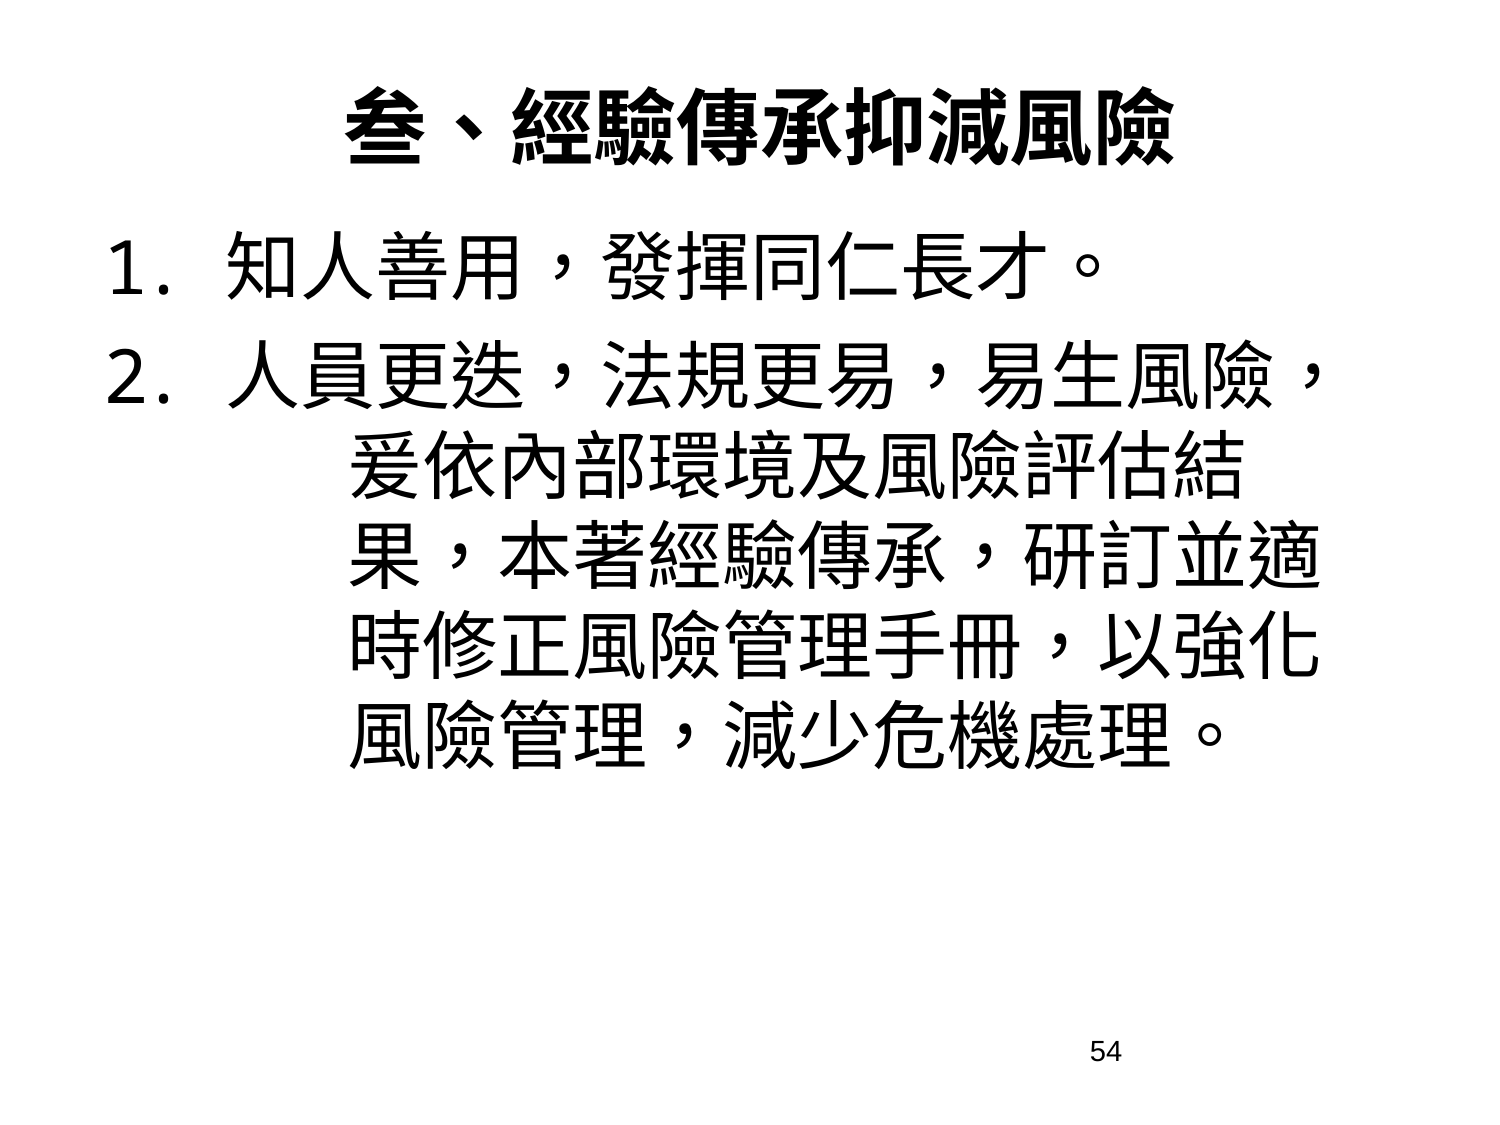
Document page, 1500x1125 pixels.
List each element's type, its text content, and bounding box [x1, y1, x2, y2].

text_box 54 [1074, 1024, 1426, 1103]
title 叁、經驗傳承抑減風險 [50, 62, 1471, 188]
list 知人善用，發揮同仁長才。 人員更迭，法規更易，易生風險，爰依內部環境及風險評估結果，本著經驗傳承，研訂並適時修正風險管理手冊，以強化風險管理，減少危機處理。 [88, 212, 1412, 1001]
